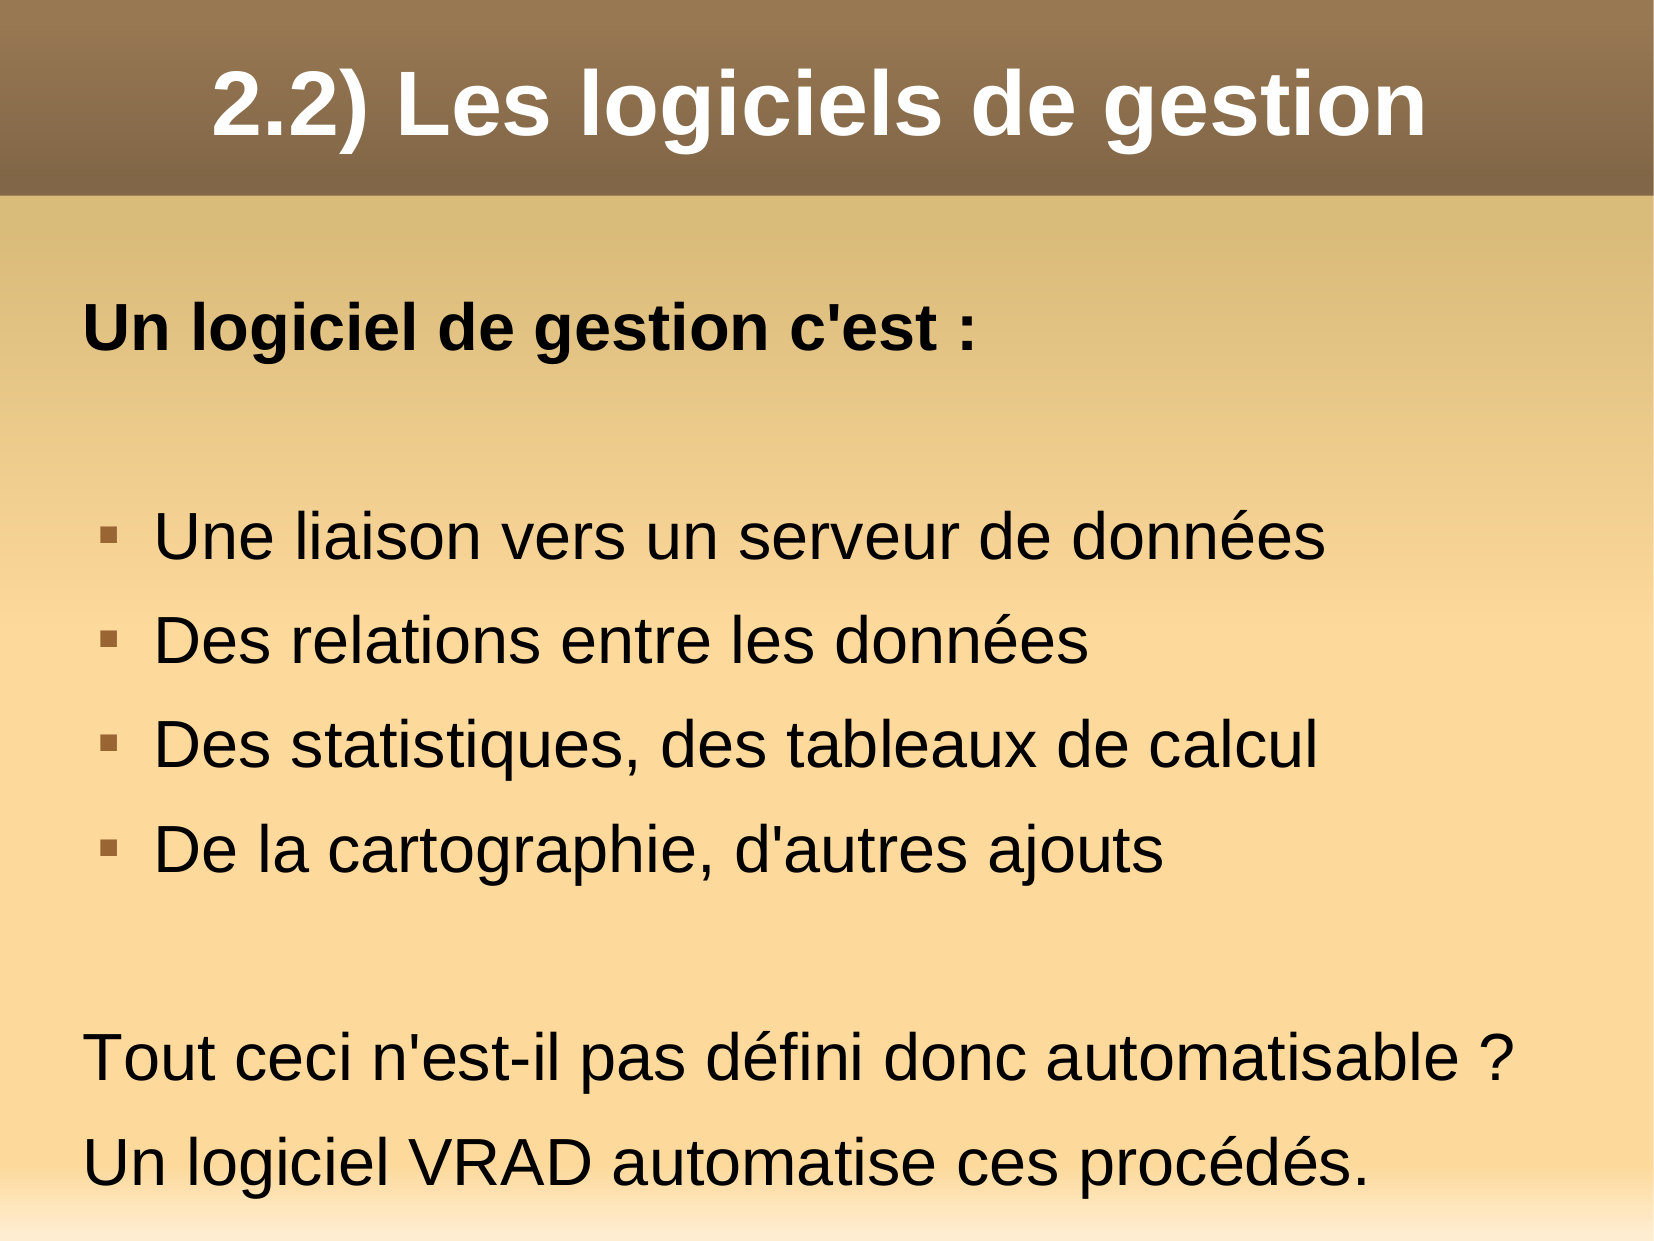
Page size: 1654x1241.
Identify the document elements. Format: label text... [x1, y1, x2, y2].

list Un logiciel de gestion c'est : Une liaison vers un serveur de données Des relations entre les données Des statistiques, des tableaux de calcul De la cartographie, d'autres ajouts Tout ceci n'est-il pas défini donc automatisable ? Un logiciel VRAD automatise ces procédés. [82, 290, 1571, 1200]
title 2.2) Les logiciels de gestion [76, 7, 1565, 200]
picture [0, 0, 1654, 1241]
